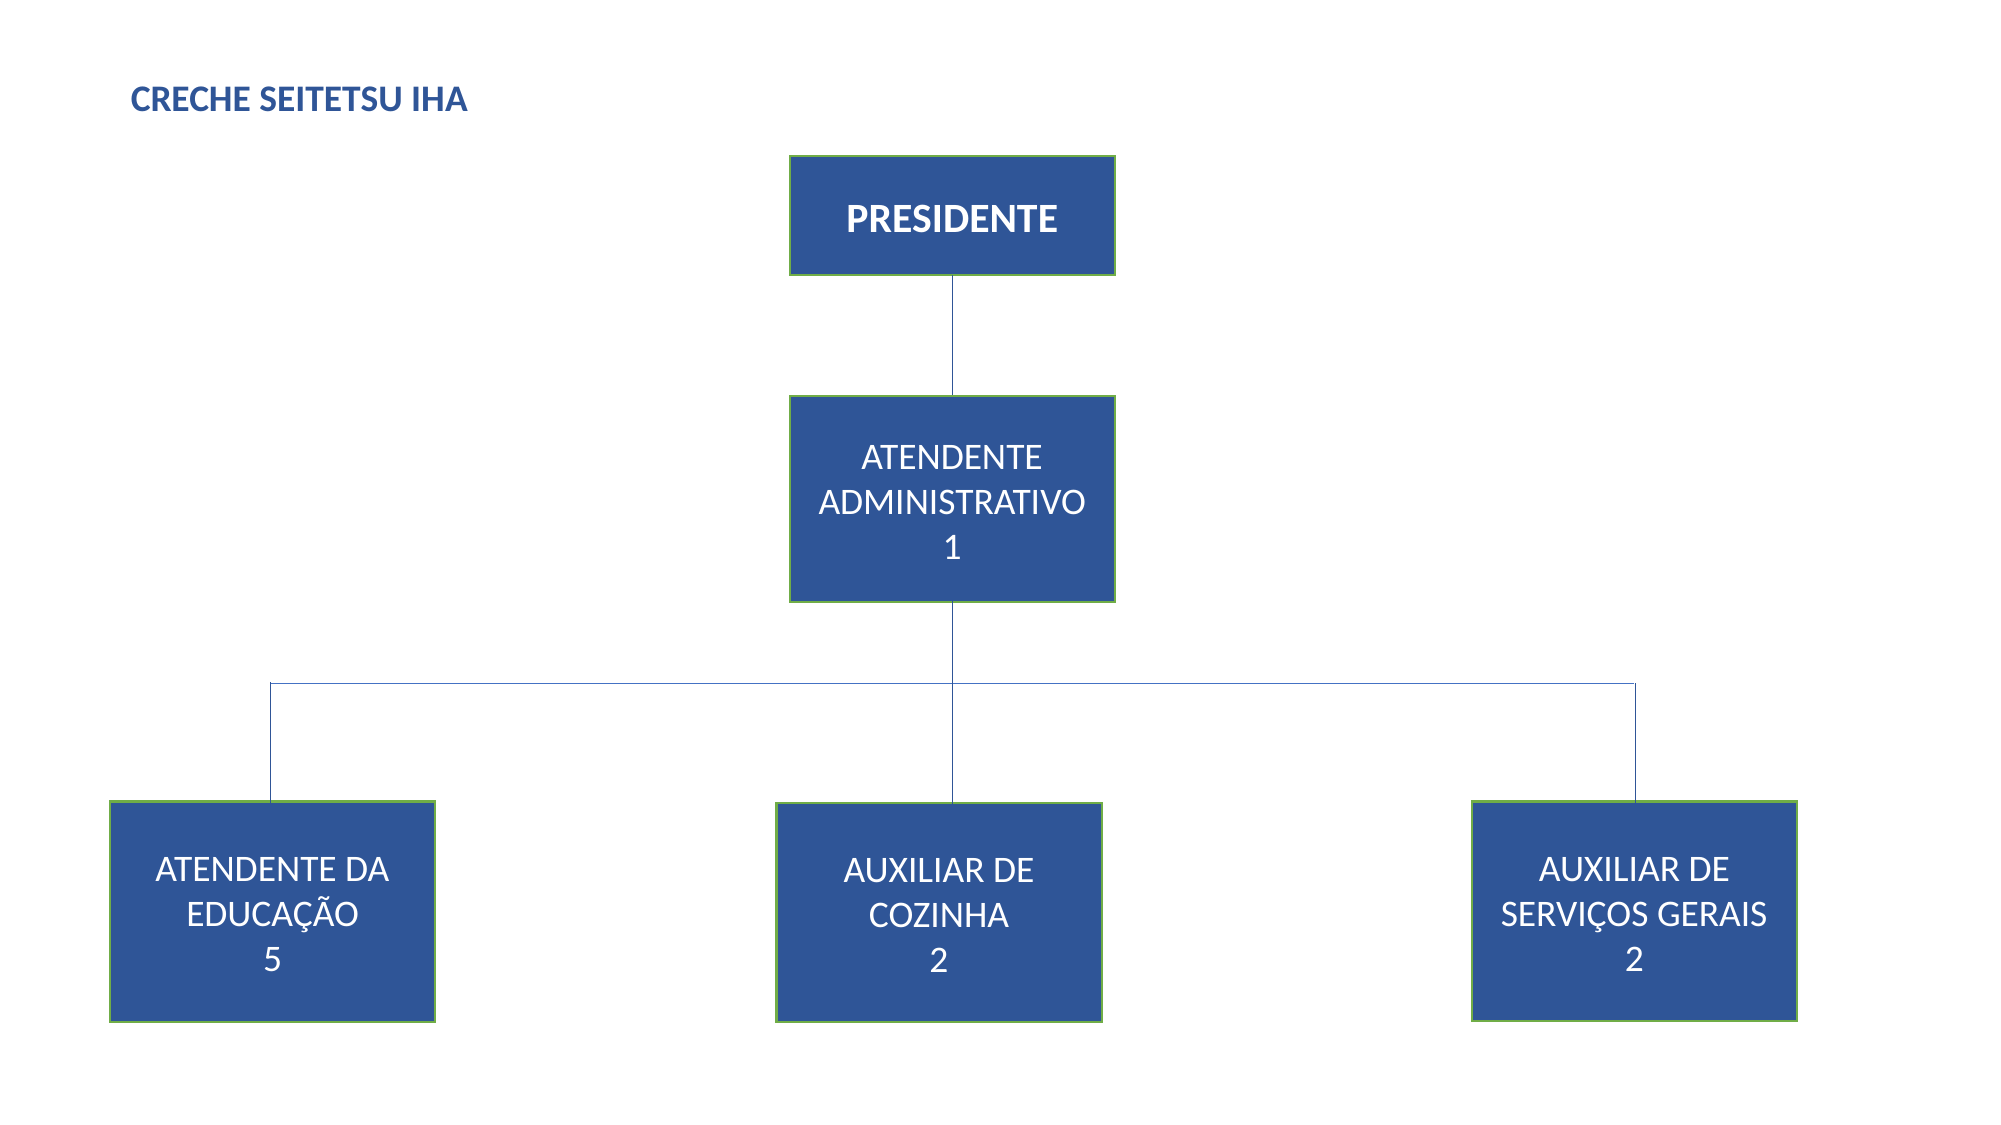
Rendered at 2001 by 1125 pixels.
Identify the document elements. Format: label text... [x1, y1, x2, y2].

text_box CRECHE SEITETSU IHA [101, 66, 497, 127]
text_box AUXILIAR DE COZINHA 2 [777, 803, 1102, 1022]
text_box ATENDENTE DA EDUCAÇÃO 5 [110, 801, 435, 1022]
text_box ATENDENTE ADMINISTRATIVO 1 [790, 396, 1115, 602]
text_box PRESIDENTE [790, 156, 1115, 275]
text_box AUXILIAR DE SERVIÇOS GERAIS 2 [1472, 801, 1797, 1021]
